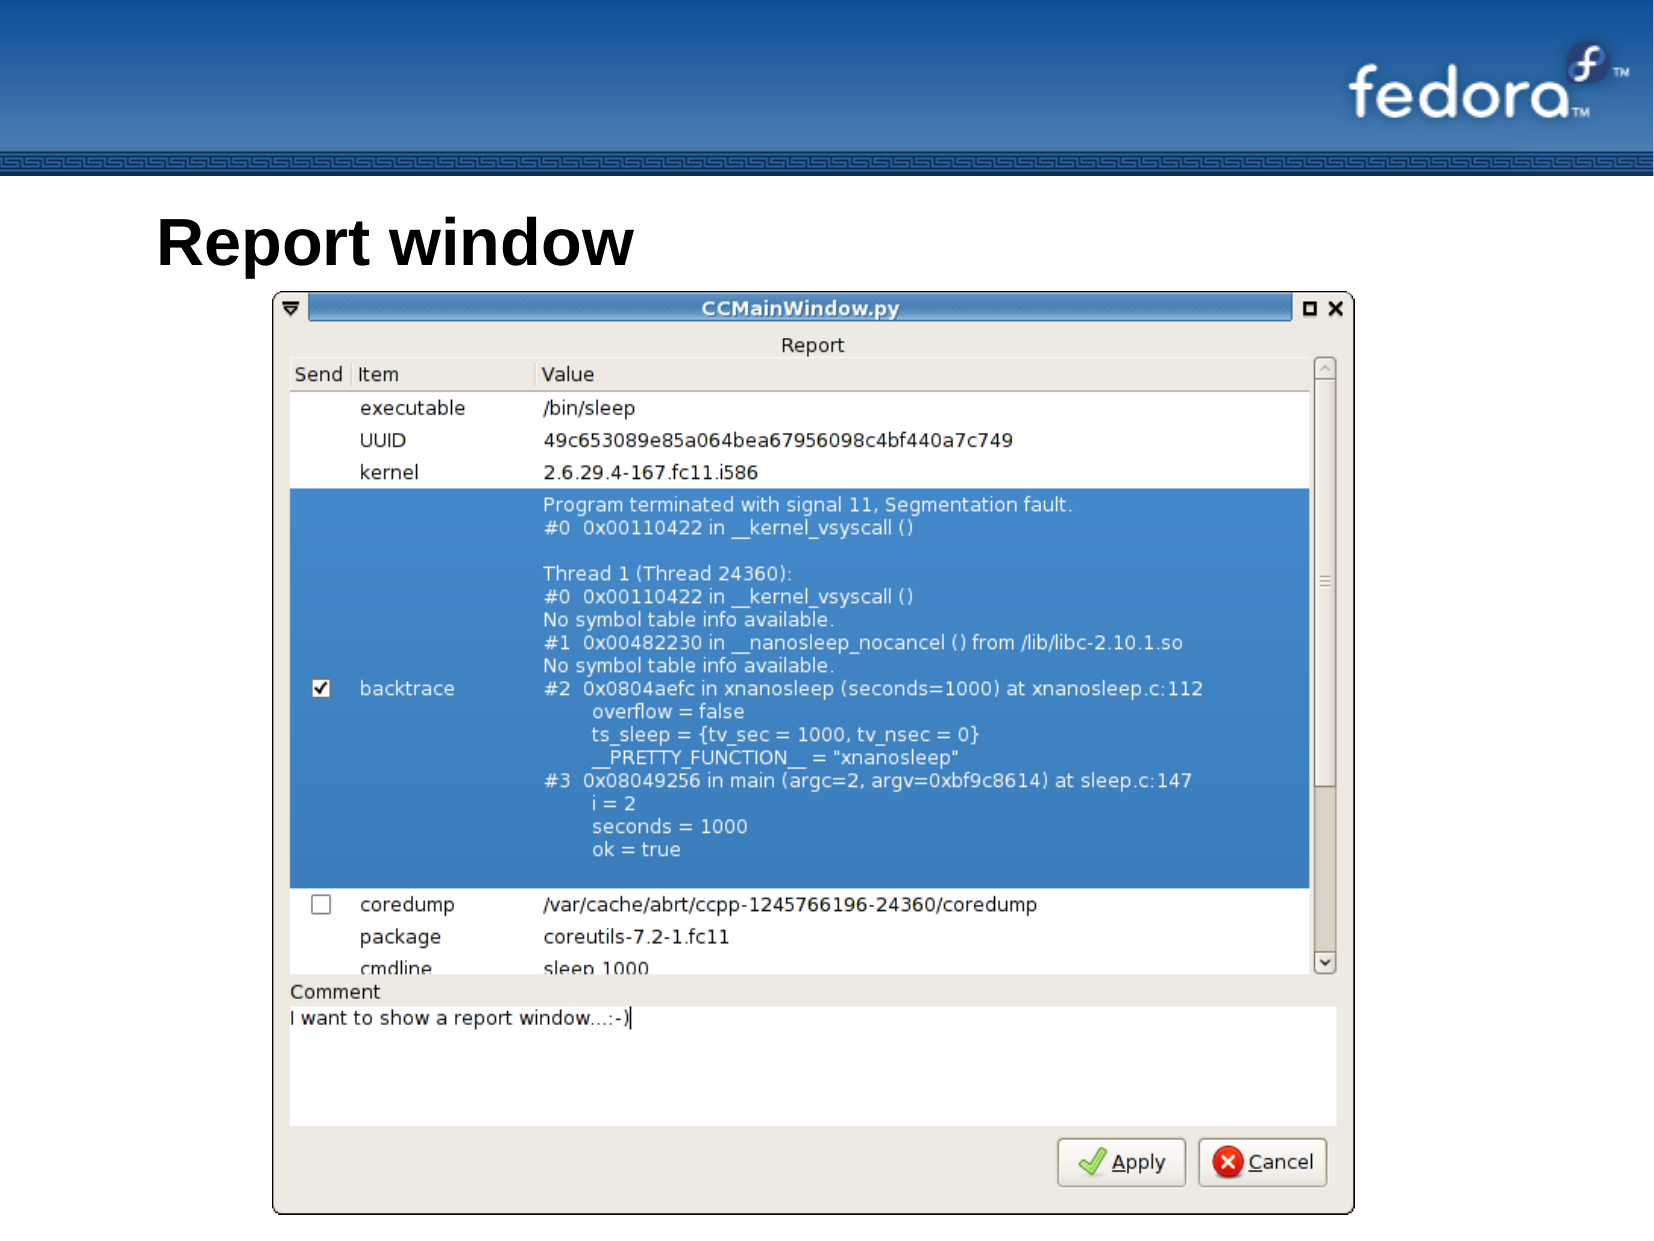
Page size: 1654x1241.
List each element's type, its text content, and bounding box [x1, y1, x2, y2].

picture [272, 291, 1355, 1215]
picture [0, 0, 1654, 176]
title Report window [156, 196, 1502, 288]
